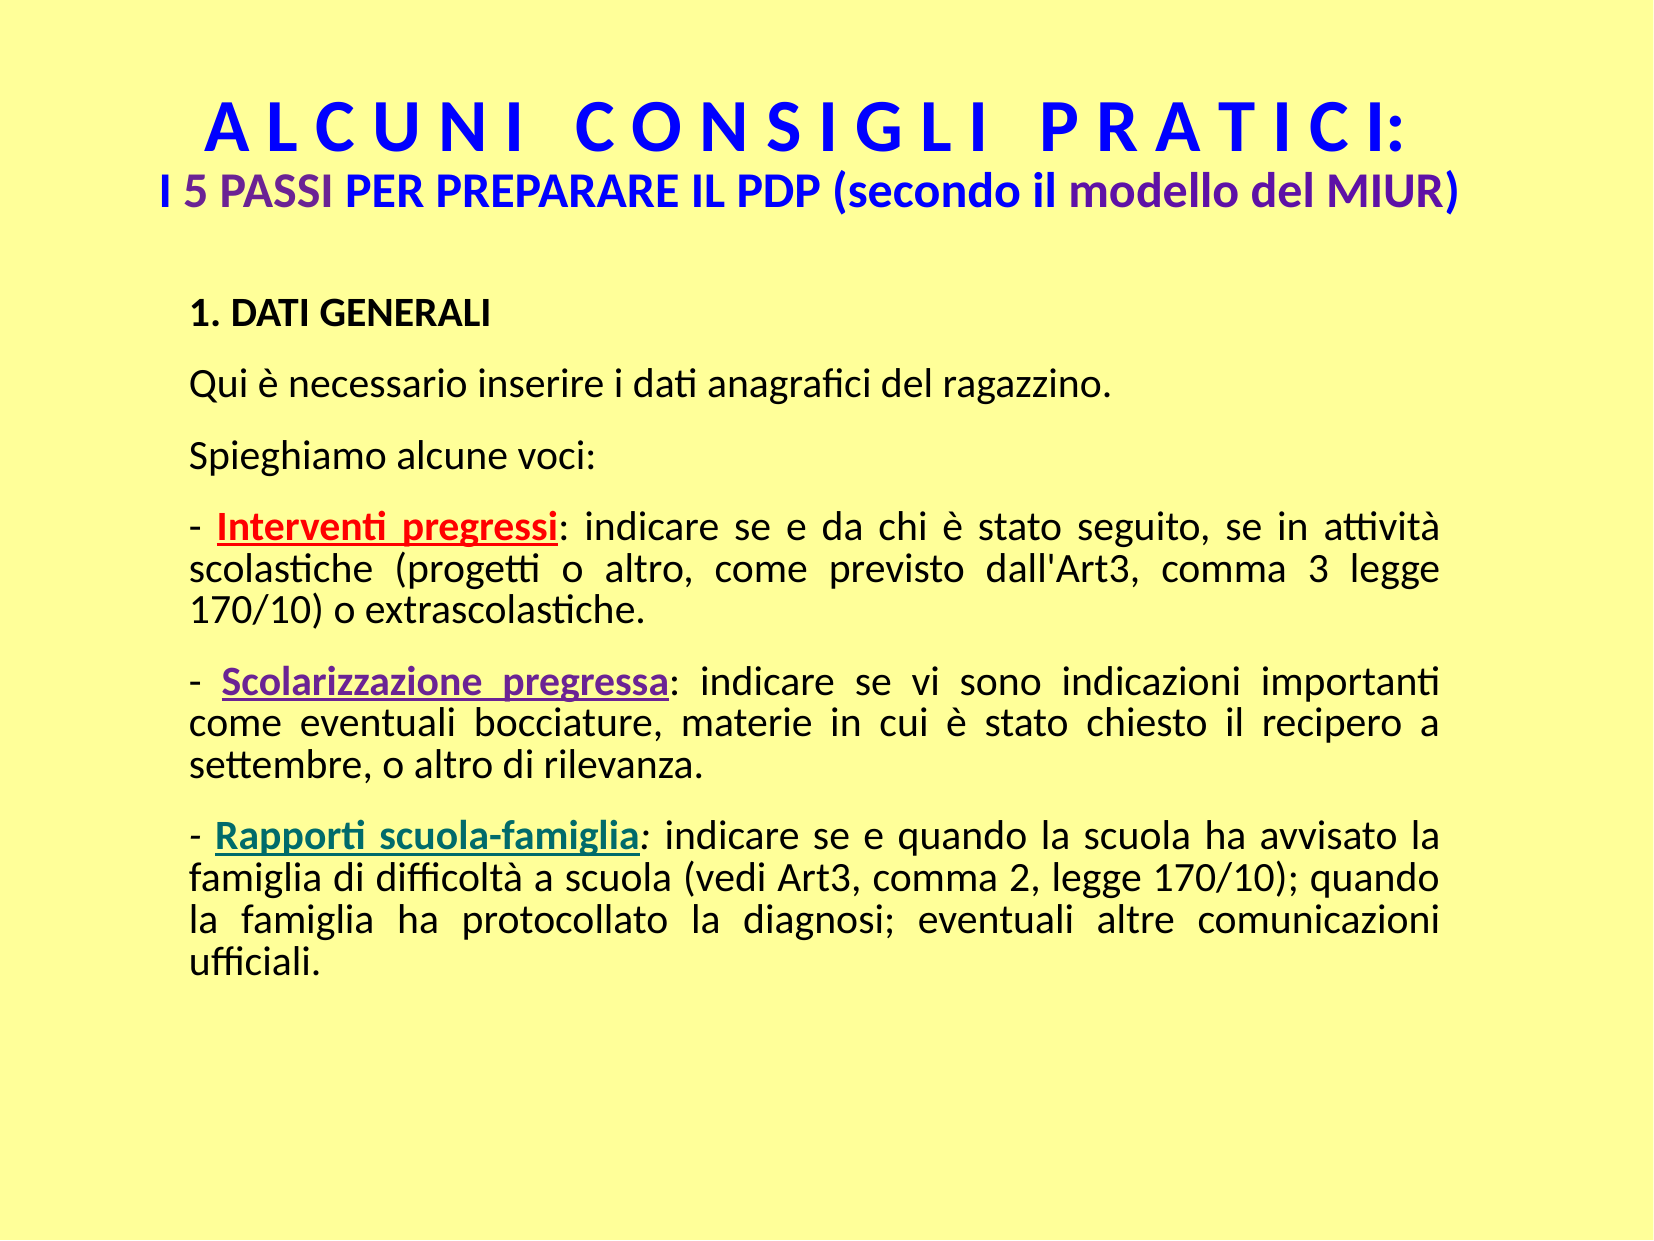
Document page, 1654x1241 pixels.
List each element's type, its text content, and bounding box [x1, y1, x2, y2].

title A L C U N I C O N S I G L I P R A T I C I: I 5 PASSI PER PREPARARE IL PDP (secondo il modello del MIUR) [70, 54, 1559, 262]
list 1. DATI GENERALI Qui è necessario inserire i dati anagrafici del ragazzino. Spieghiamo alcune voci: - Interventi pregressi: indicare se e da chi è stato seguito, se in attività scolastiche (progetti o altro, come previsto dall'Art3, comma 3 legge 170/10) o extrascolastiche. - Scolarizzazione pregressa: indicare se vi sono indicazioni importanti come eventuali bocciature, materie in cui è stato chiesto il recipero a settembre, o altro di rilevanza. - Rapporti scuola-famiglia: indicare se e quando la scuola ha avvisato la famiglia di difficoltà a scuola (vedi Art3, comma 2, legge 170/10); quando la famiglia ha protocollato la diagnosi; eventuali altre comunicazioni ufficiali. [188, 295, 1441, 1114]
